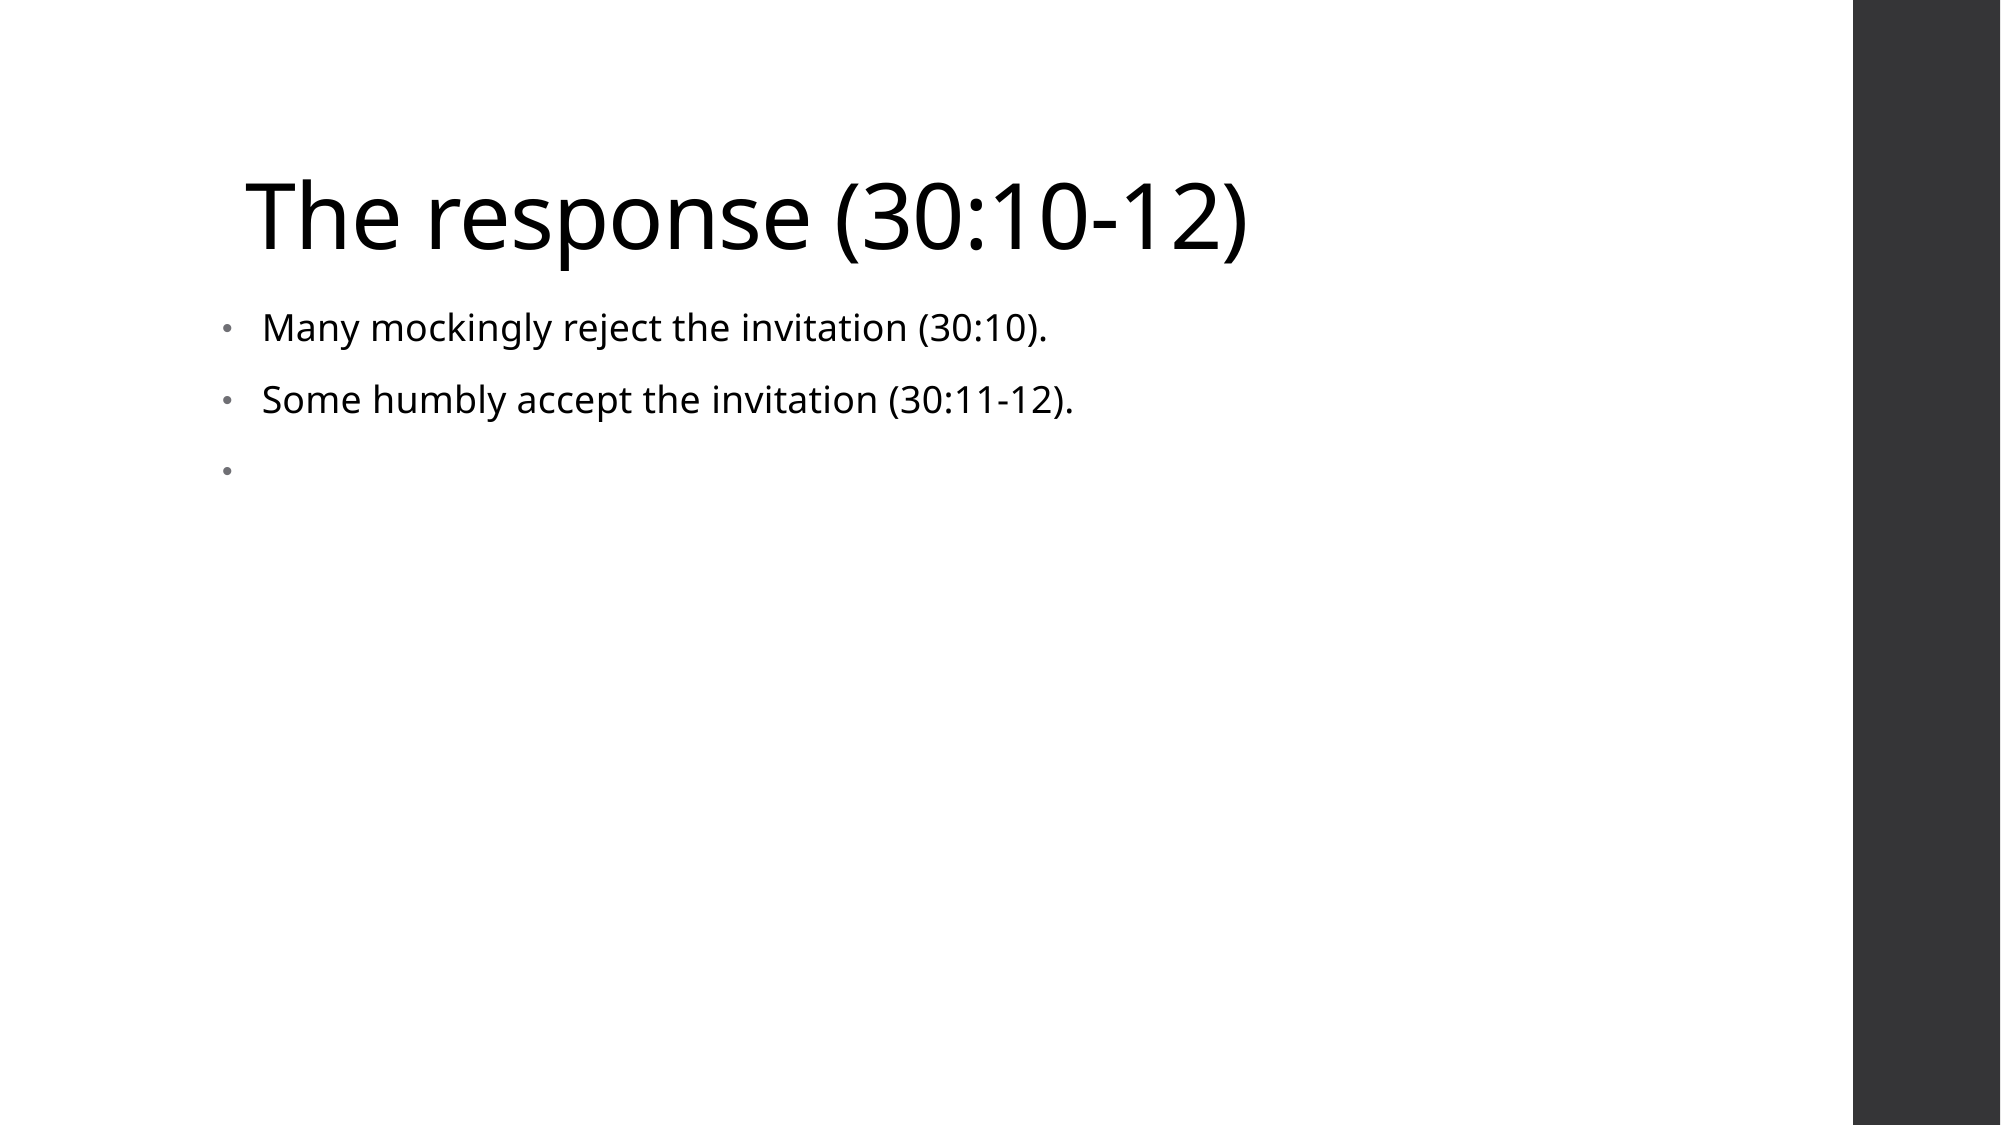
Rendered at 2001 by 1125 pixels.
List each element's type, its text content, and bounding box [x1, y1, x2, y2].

title The response (30:10-12) [206, 60, 1797, 278]
list Many mockingly reject the invitation (30:10). Some humbly accept the invitation (30:11-12). [206, 299, 1617, 1014]
